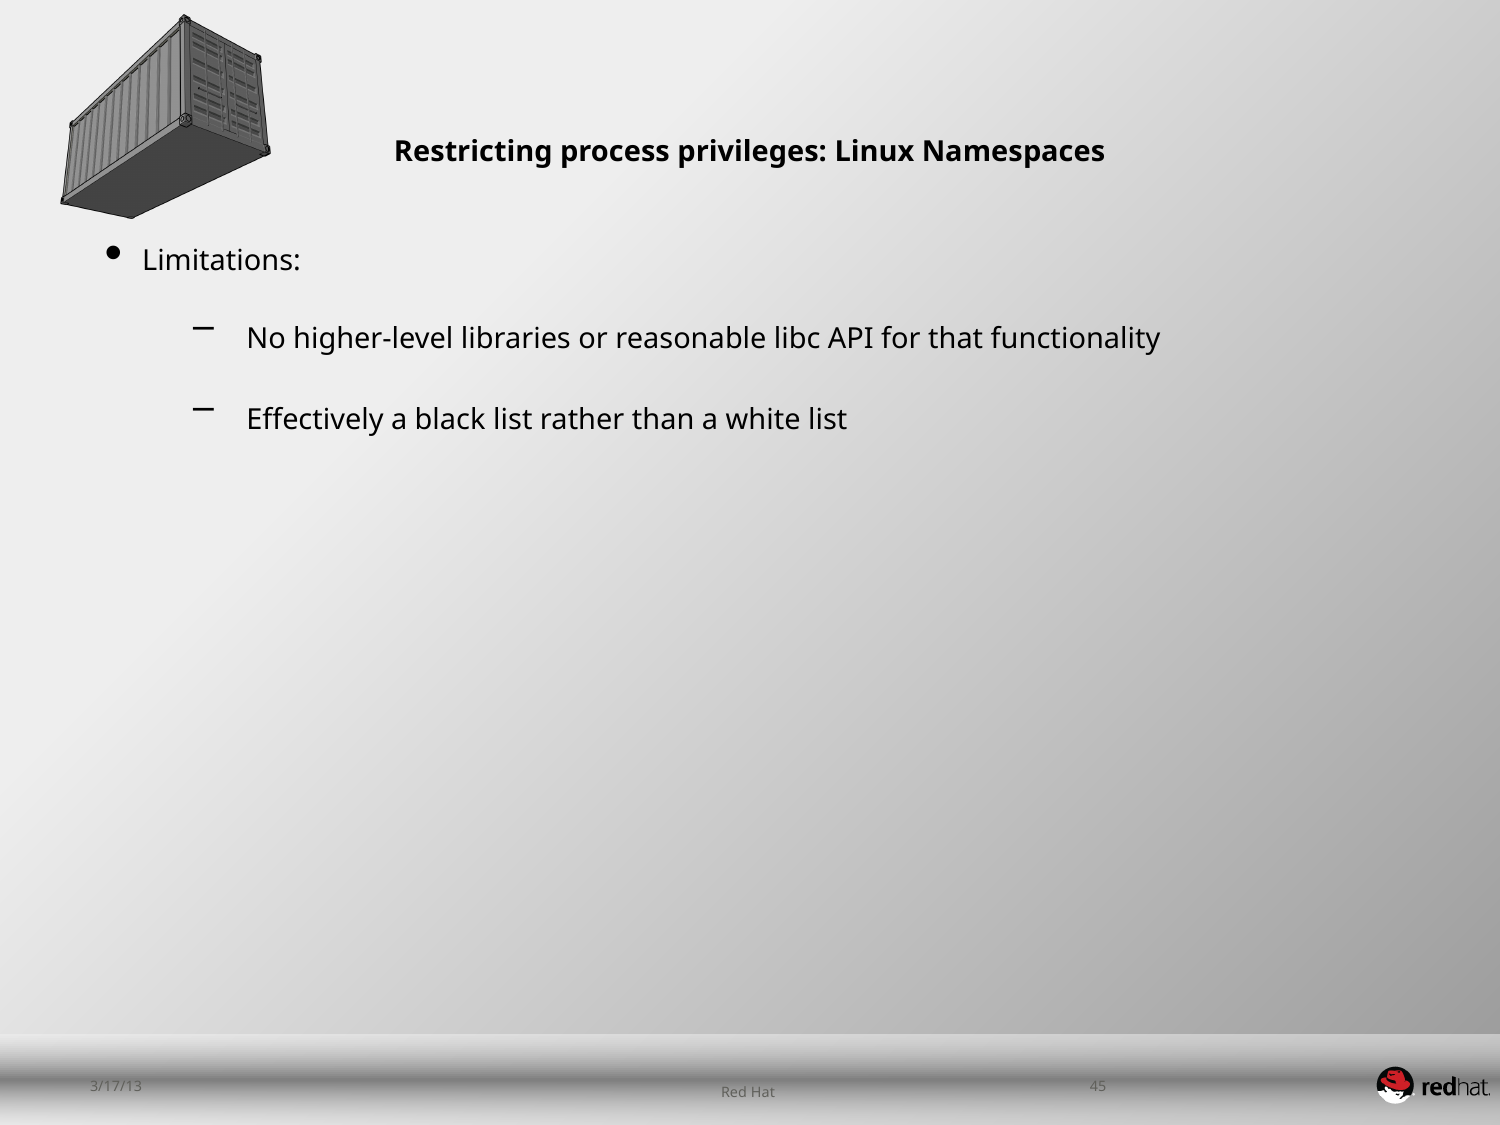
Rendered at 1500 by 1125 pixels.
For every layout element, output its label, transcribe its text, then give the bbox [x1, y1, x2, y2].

picture [1364, 1057, 1500, 1110]
title Restricting process privileges: Linux Namespaces [271, 22, 1426, 188]
picture [60, 14, 271, 219]
list Limitations: No higher-level libraries or reasonable libc API for that functionality Effectively a black list rather than a white list [74, 209, 1425, 1012]
footer Red Hat [300, 1065, 1200, 1110]
slide_number 3/17/13 [75, 1051, 425, 1112]
slide_number <number> [1074, 1051, 1337, 1112]
